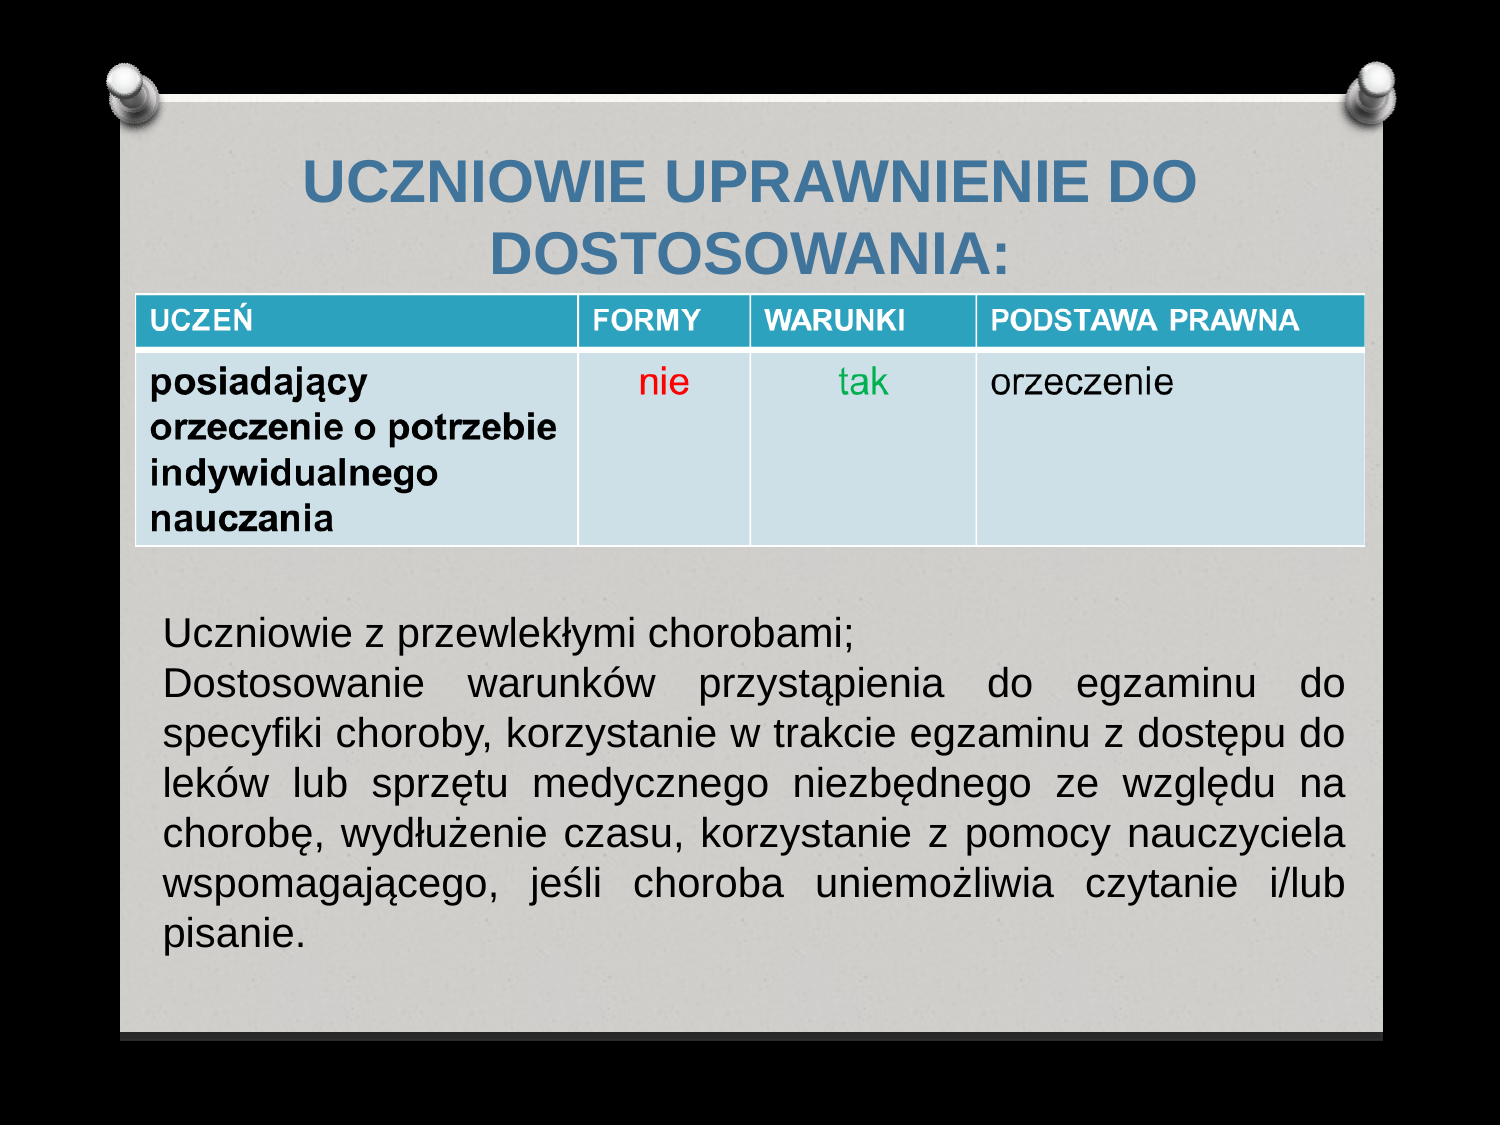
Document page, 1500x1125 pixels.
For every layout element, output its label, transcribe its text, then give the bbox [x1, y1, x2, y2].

picture [135, 291, 1365, 563]
title UCZNIOWIE UPRAWNIENIE DO DOSTOSOWANIA: [179, 134, 1323, 240]
text_box Uczniowie z przewlekłymi chorobami; Dostosowanie warunków przystąpienia do egzaminu do specyfiki choroby, korzystanie w trakcie egzaminu z dostępu do leków lub sprzętu medycznego niezbędnego ze względu na chorobę, wydłużenie czasu, korzystanie z pomocy nauczyciela wspomagającego, jeśli choroba uniemożliwia czytanie i/lub pisanie. [147, 597, 1365, 967]
